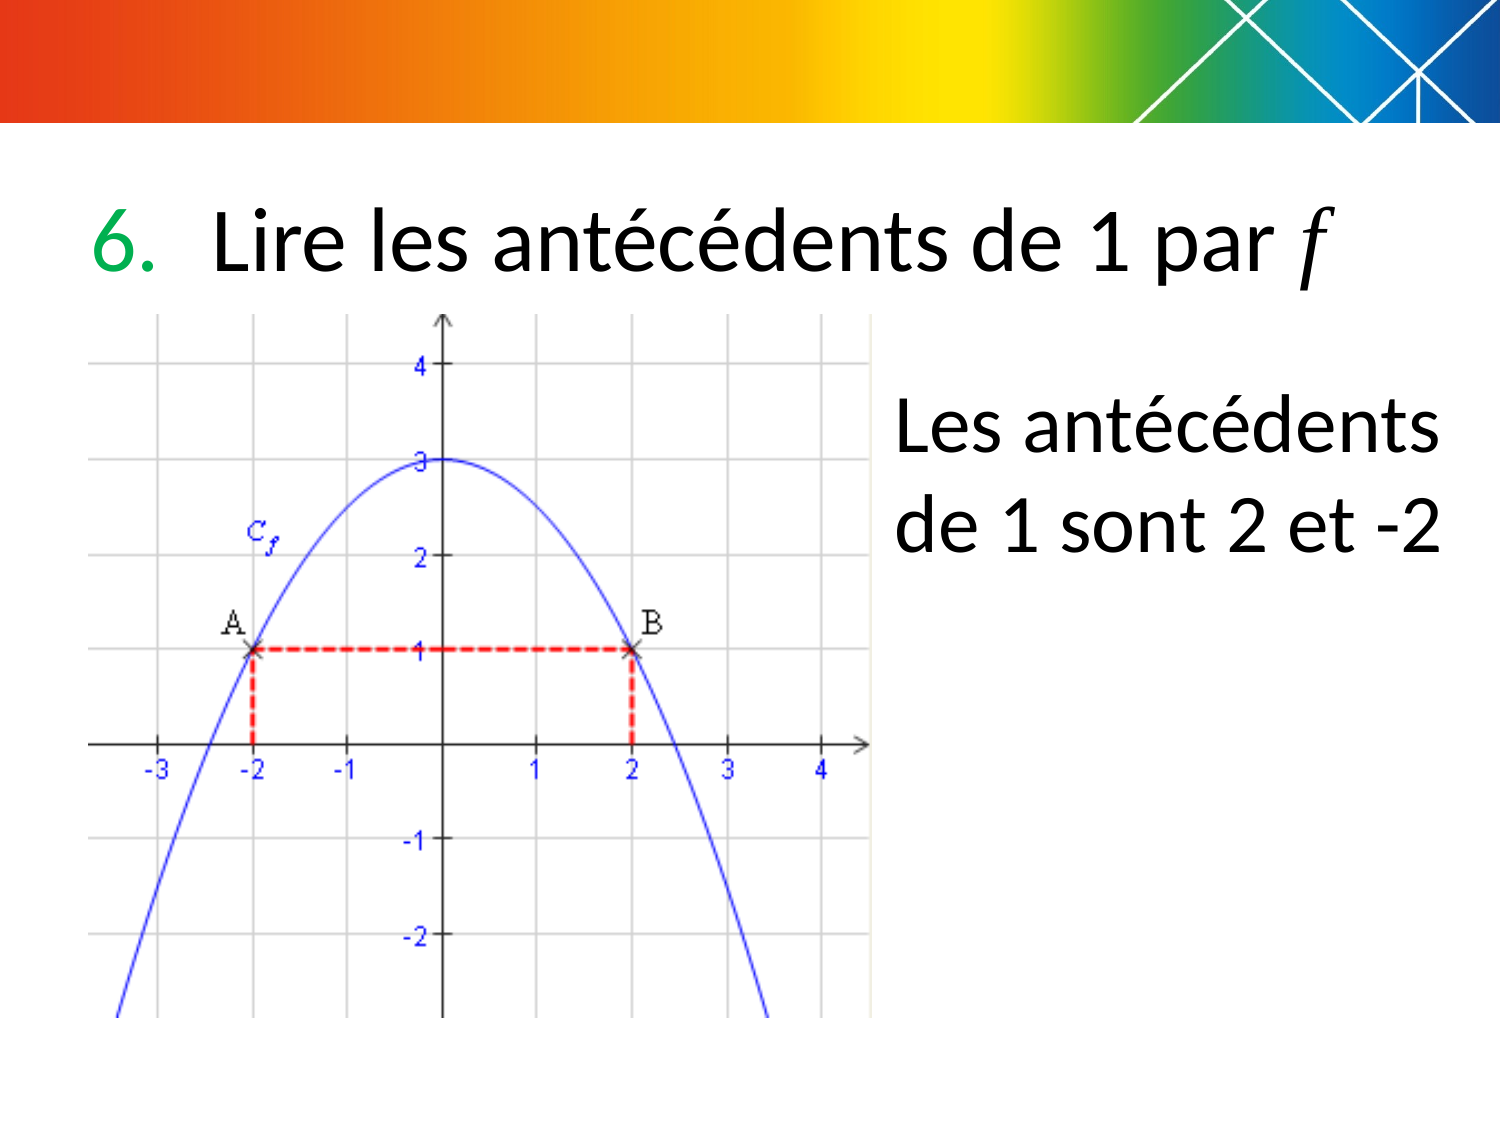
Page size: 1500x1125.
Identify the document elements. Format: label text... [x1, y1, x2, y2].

picture [0, 0, 1359, 123]
picture [88, 314, 872, 1018]
picture [1340, 0, 1500, 123]
title Lire les antécédents de 1 par f [75, 163, 1426, 305]
text_box Les antécédents de 1 sont 2 et -2 [879, 361, 1500, 578]
